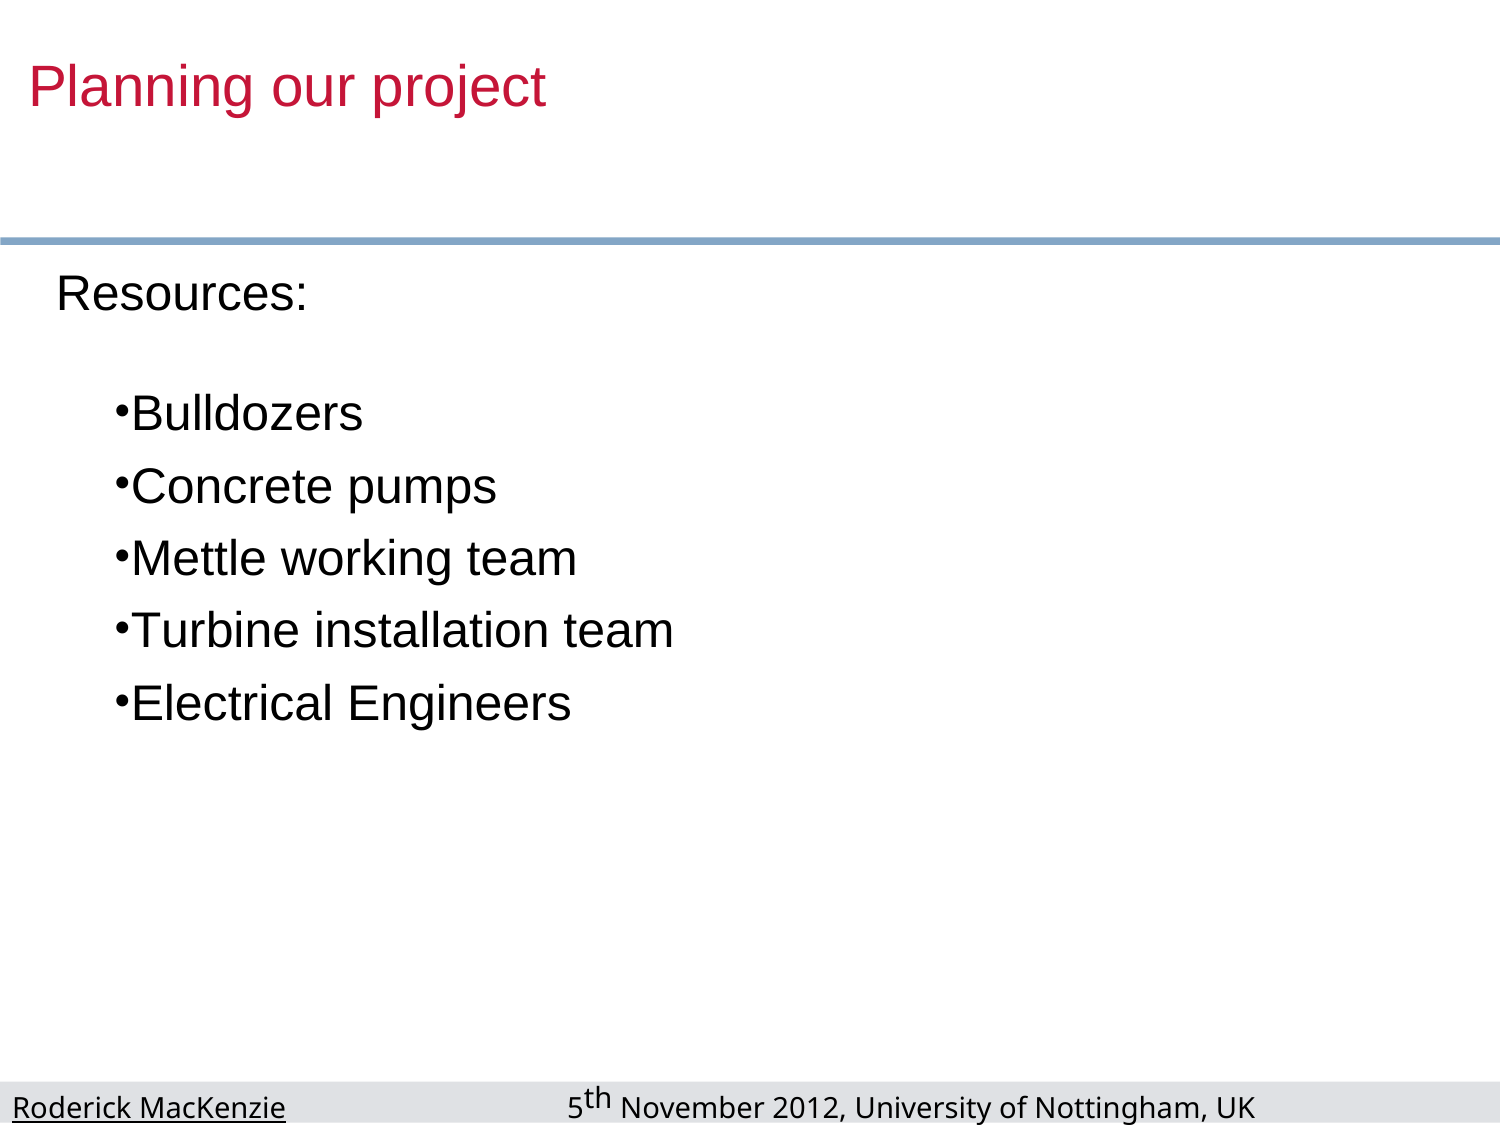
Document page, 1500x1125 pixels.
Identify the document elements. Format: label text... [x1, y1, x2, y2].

text_box Resources: Bulldozers Concrete pumps Mettle working team Turbine installation team Electrical Engineers [23, 253, 705, 738]
title Planning our project [13, 33, 1251, 139]
